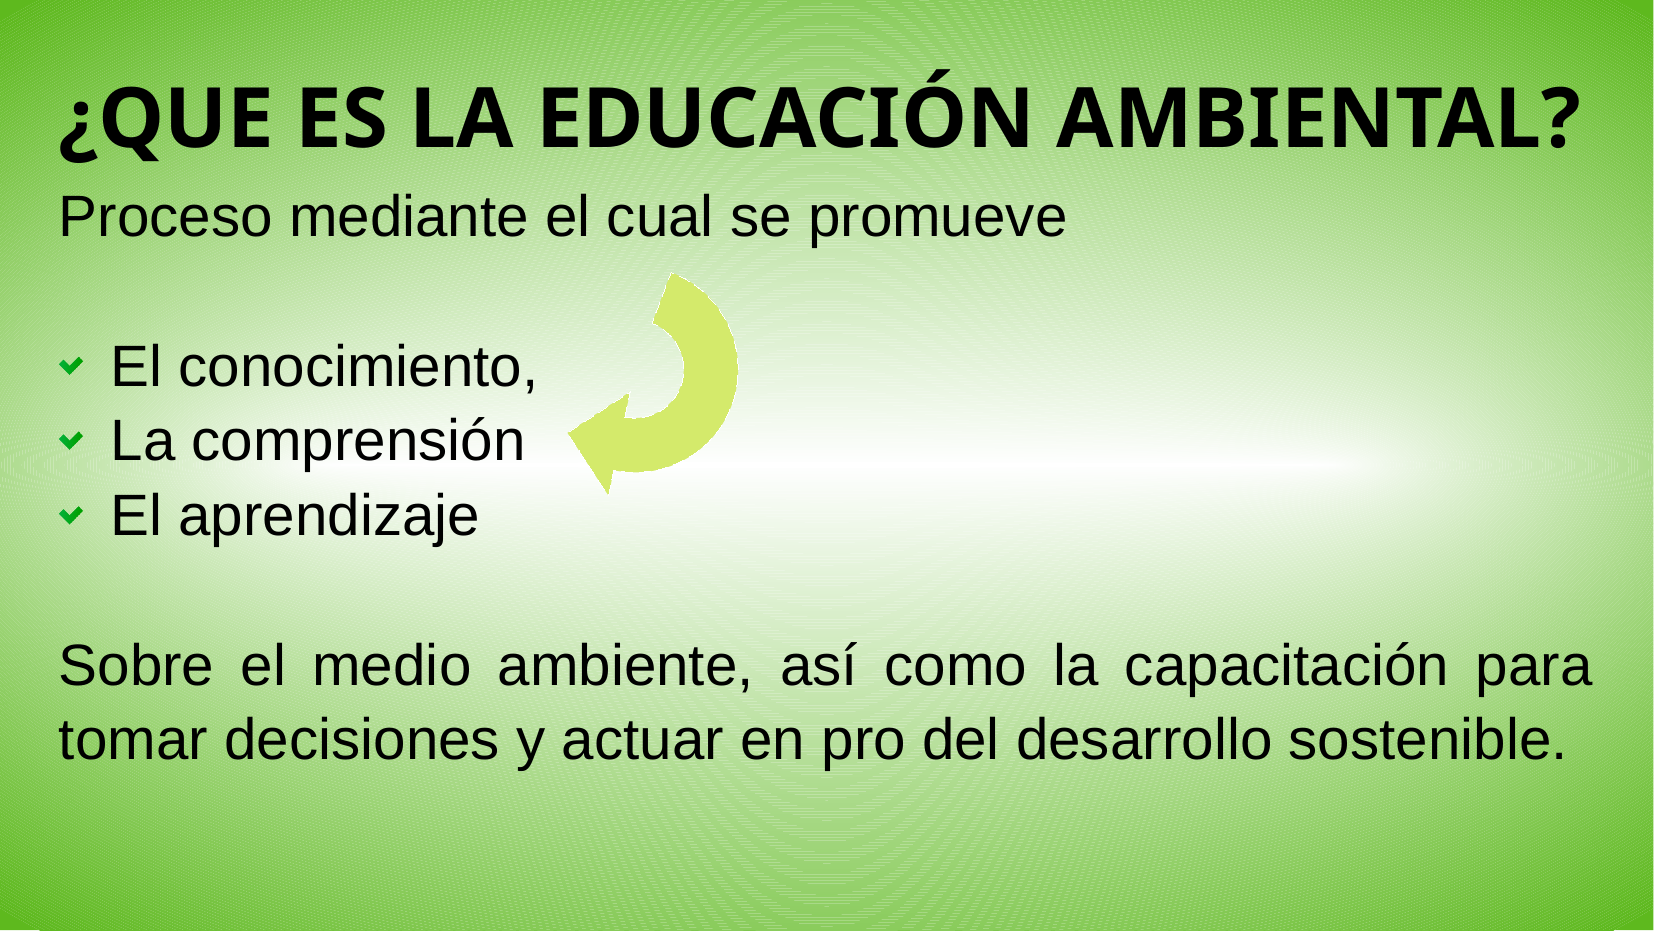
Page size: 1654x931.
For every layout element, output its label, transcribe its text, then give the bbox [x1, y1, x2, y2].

text_box ¿QUE ES LA EDUCACIÓN AMBIENTAL? [44, 50, 1610, 166]
text_box [567, 272, 739, 496]
text_box Proceso mediante el cual se promueve El conocimiento, La comprensión El aprendizaje Sobre el medio ambiente, así como la capacitación para tomar decisiones y actuar en pro del desarrollo sostenible. [44, 166, 1610, 931]
